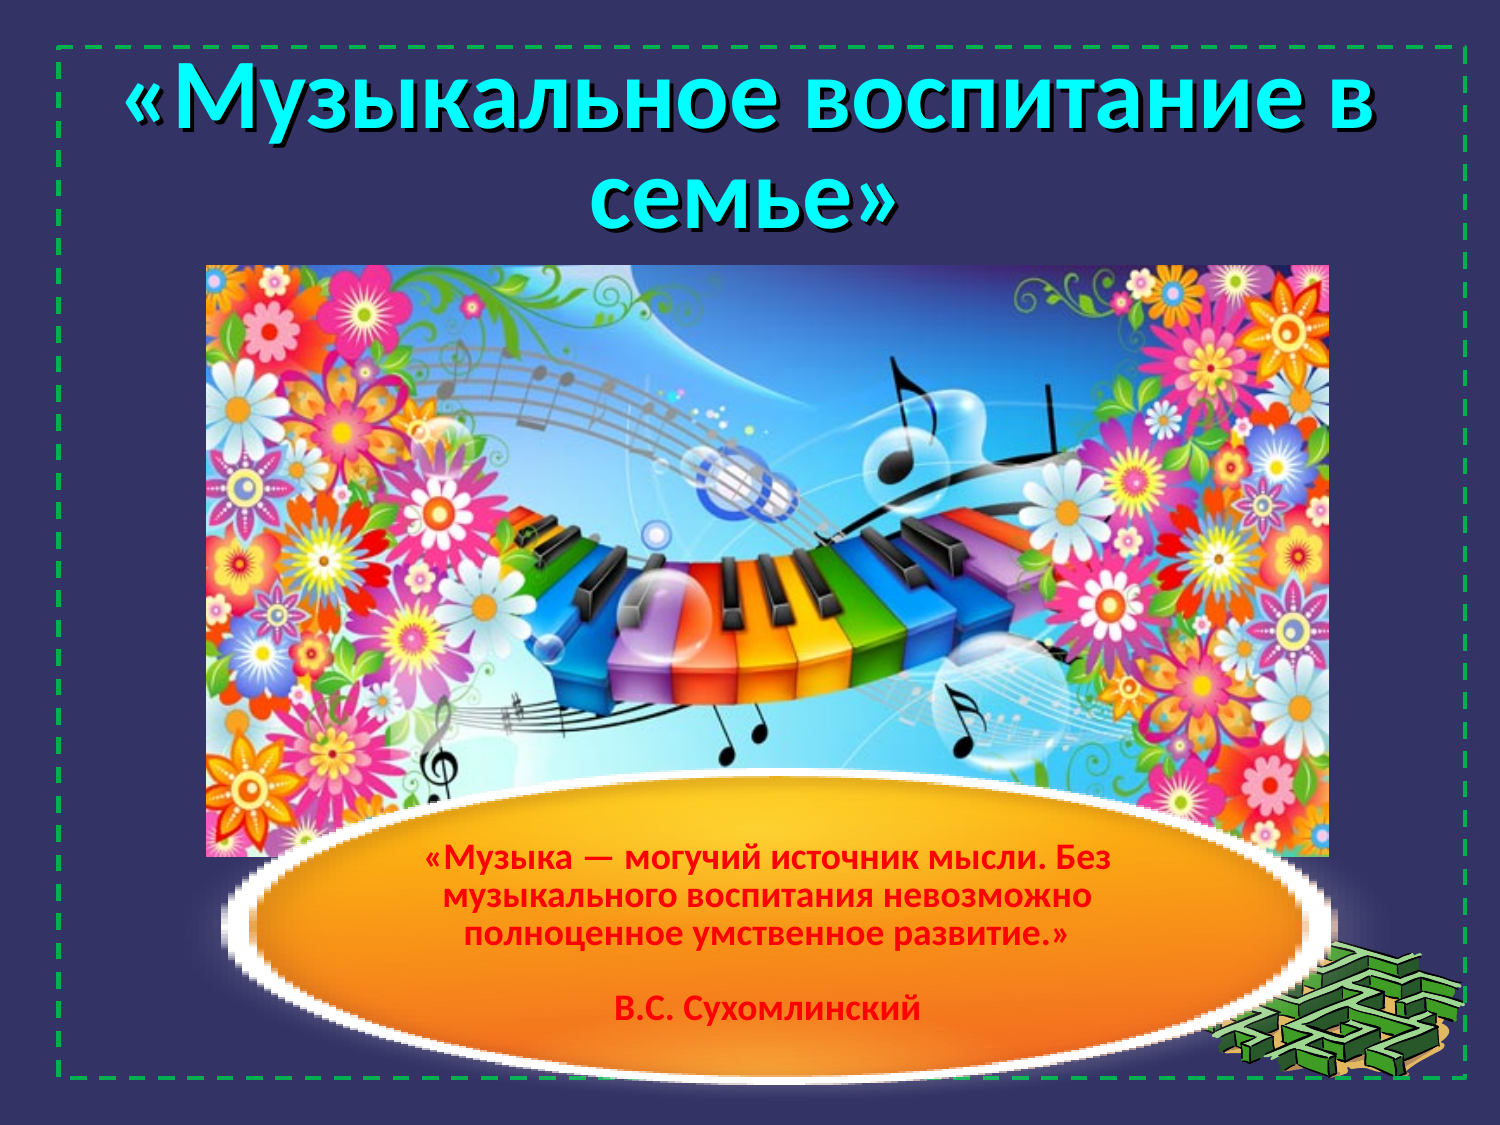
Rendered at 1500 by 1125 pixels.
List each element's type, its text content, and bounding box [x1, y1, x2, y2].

text_box «Музыка — могучий источник мысли. Без музыкального воспитания невозможно полноценное умственное развитие.» В.С. Сухомлинский [354, 833, 1182, 1125]
text_box «Музыкальное воспитание в семье» [108, 0, 1388, 355]
picture [149, 265, 1418, 1110]
